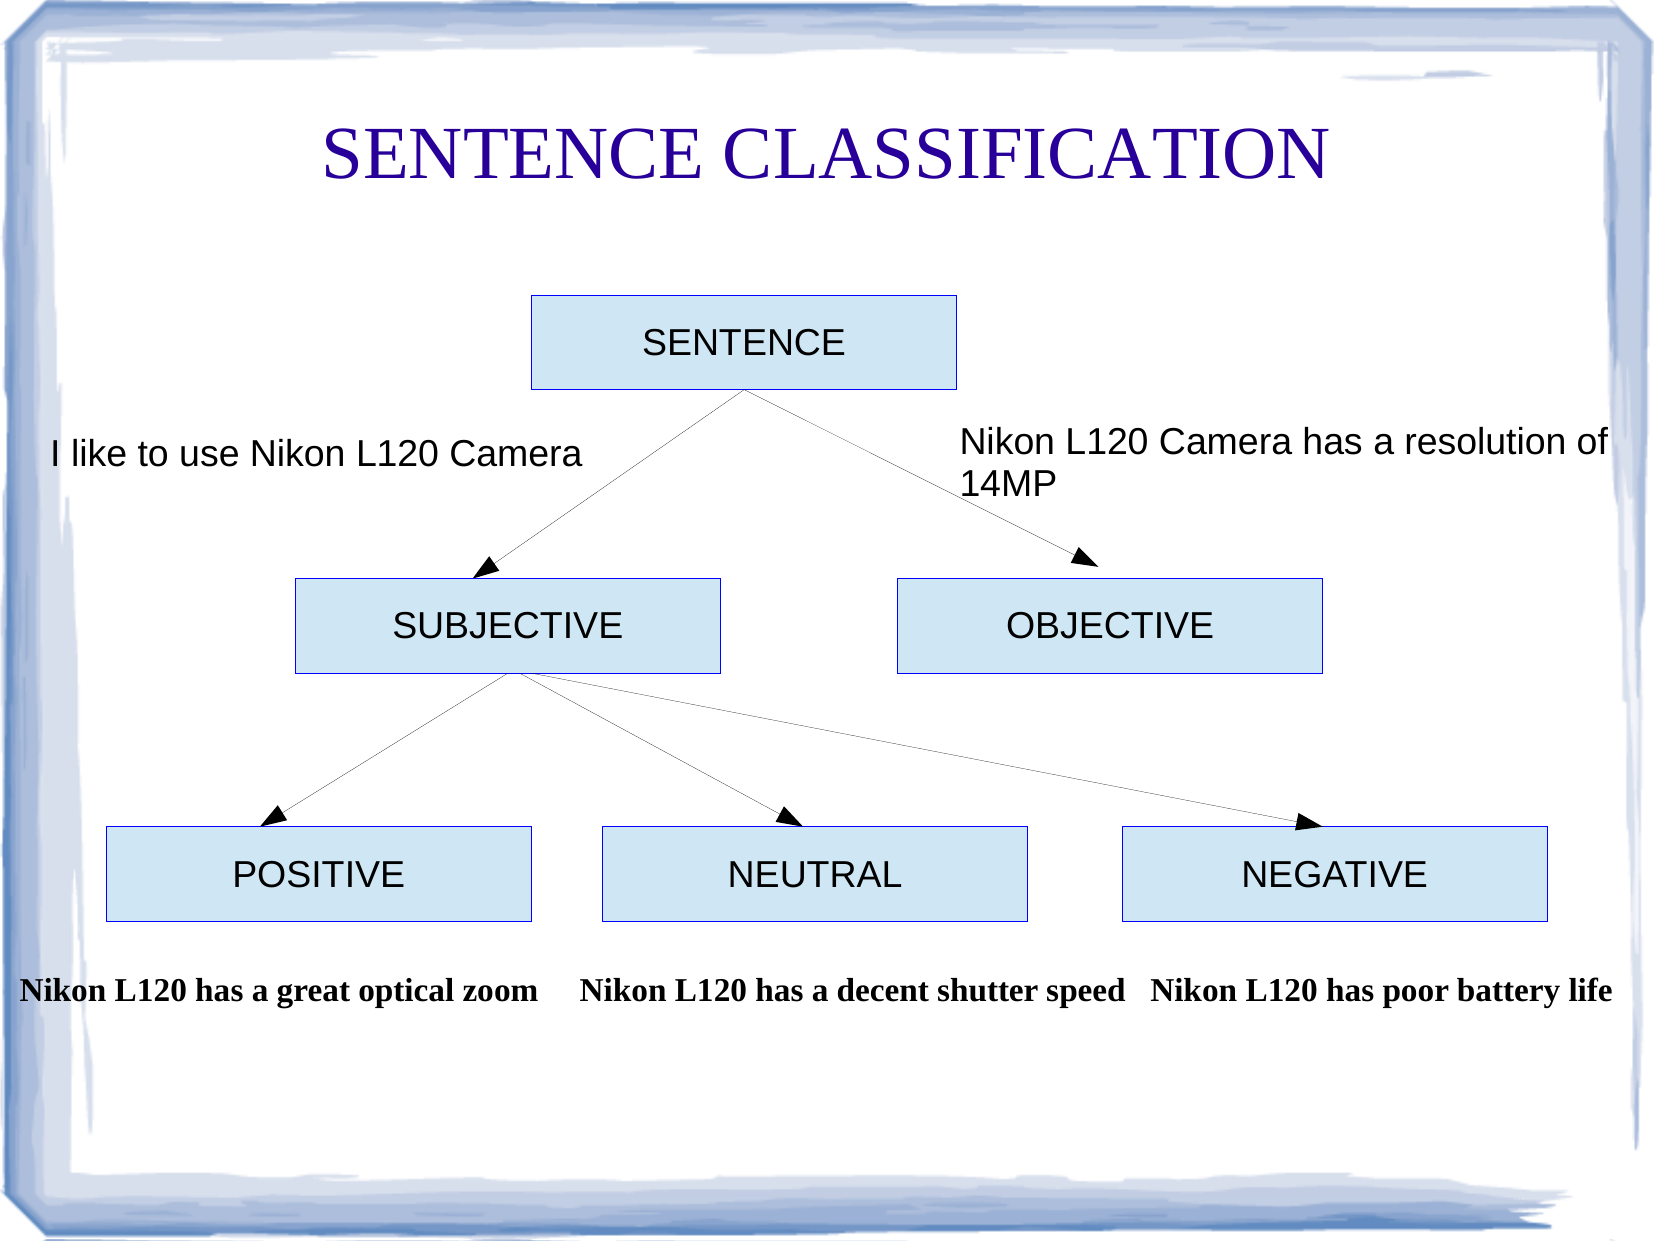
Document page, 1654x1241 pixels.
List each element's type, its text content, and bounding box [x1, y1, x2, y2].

text_box NEUTRAL [602, 826, 1028, 922]
text_box SENTENCE [531, 295, 957, 390]
title SENTENCE CLASSIFICATION [82, 49, 1571, 257]
text_box SUBJECTIVE [295, 578, 721, 674]
picture [0, 0, 1654, 1241]
text_box Nikon L120 has a great optical zoom Nikon L120 has a decent shutter speed Nikon L120 has poor battery life [4, 963, 1630, 1016]
text_box I like to use Nikon L120 Camera [35, 425, 615, 482]
text_box Nikon L120 Camera has a resolution of 14MP [944, 413, 1654, 513]
text_box NEGATIVE [1122, 826, 1548, 922]
text_box OBJECTIVE [897, 578, 1323, 674]
text_box POSITIVE [106, 826, 532, 922]
